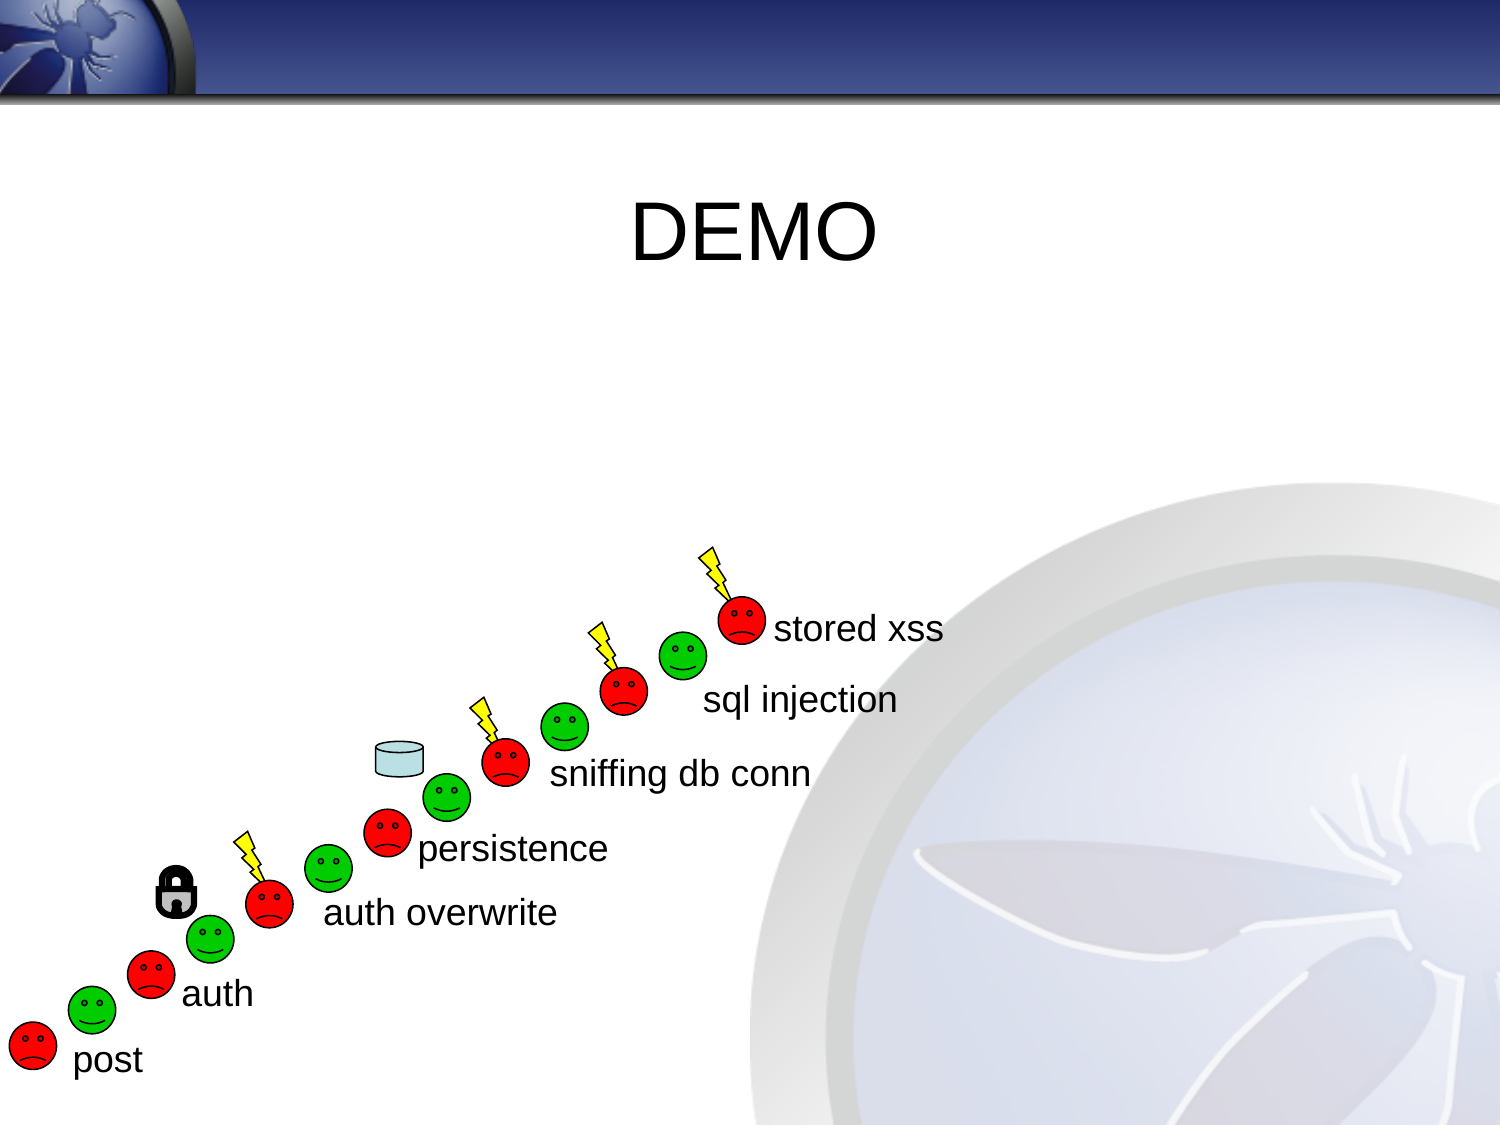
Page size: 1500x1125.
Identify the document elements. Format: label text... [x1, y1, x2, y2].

text_box sniffing db conn [534, 741, 827, 802]
text_box [68, 986, 116, 1034]
text_box sql injection [688, 667, 914, 729]
picture [0, 0, 198, 95]
text_box [127, 950, 175, 999]
text_box [423, 773, 471, 822]
text_box [304, 844, 353, 881]
text_box persistence [402, 816, 624, 877]
text_box [186, 915, 234, 963]
text_box stored xss [758, 596, 960, 658]
text_box [698, 547, 766, 645]
text_box [588, 622, 648, 716]
text_box [158, 868, 195, 916]
text_box [470, 697, 530, 787]
text_box [541, 703, 589, 741]
text_box [233, 831, 294, 928]
text_box post [57, 1027, 159, 1088]
text_box [375, 741, 424, 777]
text_box [659, 632, 707, 680]
text_box DEMO [615, 170, 991, 286]
picture [750, 479, 1500, 1125]
text_box [9, 1022, 57, 1070]
text_box [364, 809, 412, 857]
text_box auth [166, 961, 270, 1022]
text_box auth overwrite [308, 880, 573, 941]
